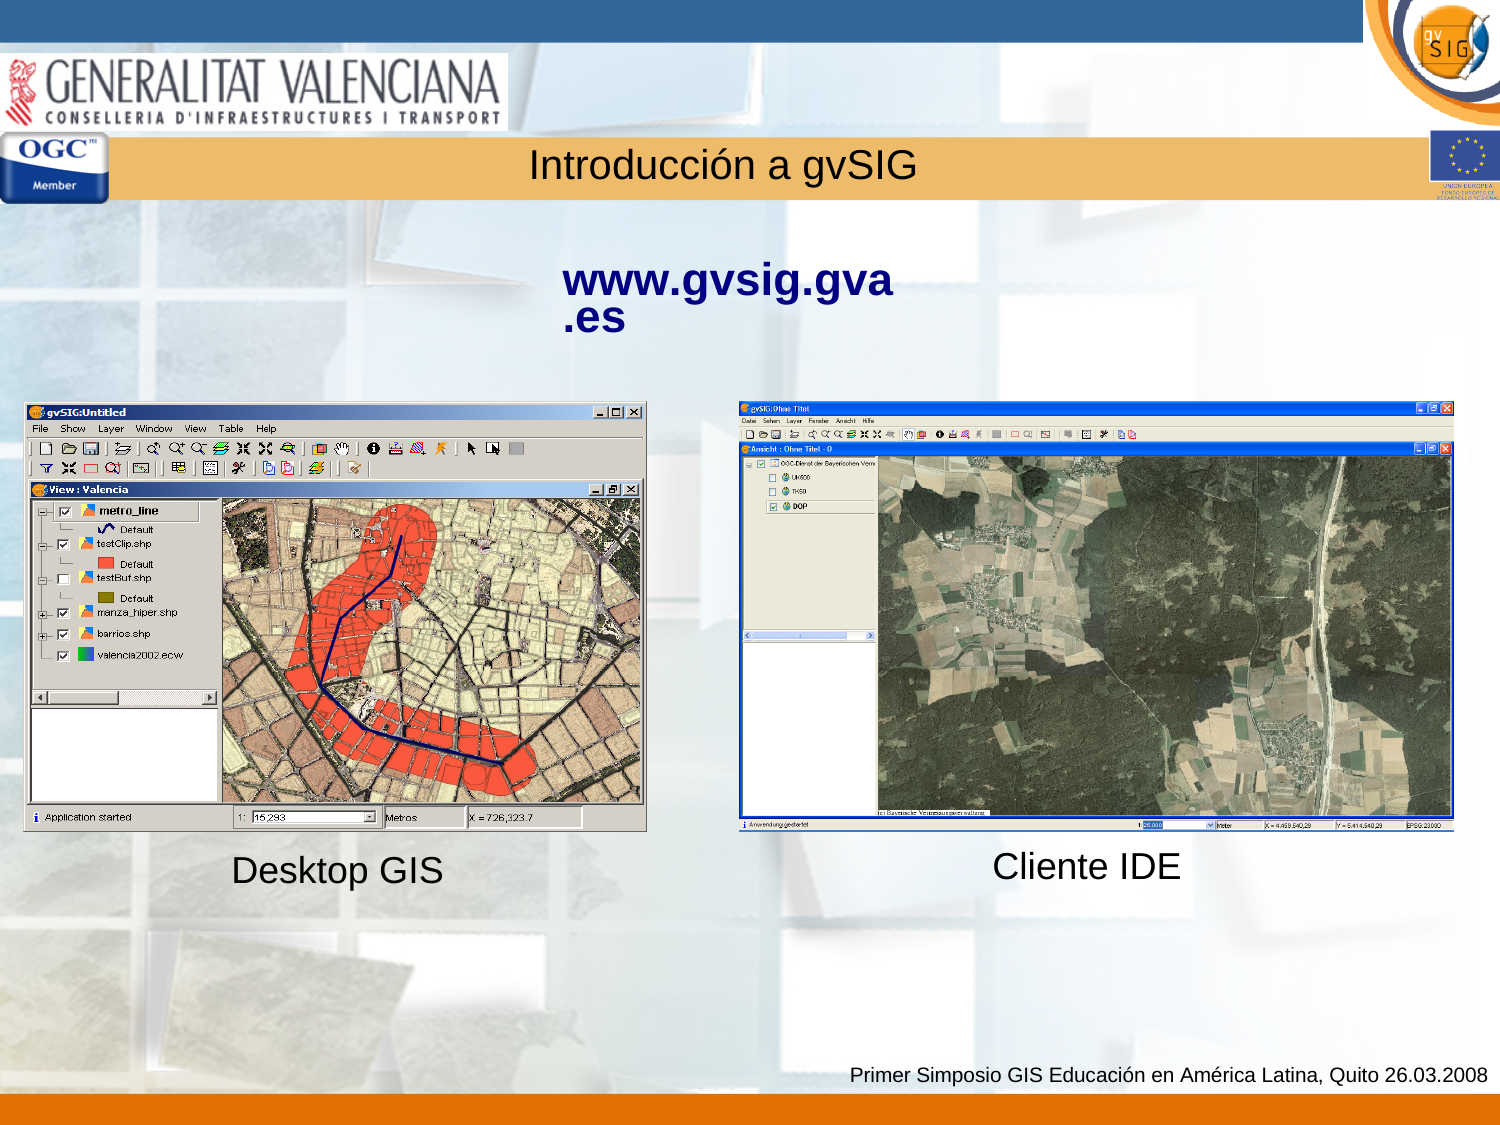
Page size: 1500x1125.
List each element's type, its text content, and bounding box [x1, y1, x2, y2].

picture [1429, 129, 1500, 200]
picture [0, 53, 508, 131]
picture [23, 401, 647, 832]
picture [739, 401, 1454, 832]
picture [0, 132, 109, 204]
text_box Introducción a gvSIG [528, 143, 957, 191]
picture [1363, 0, 1500, 127]
text_box www.gvsig.gva.es [562, 212, 903, 388]
text_box Cliente IDE [992, 847, 1230, 890]
text_box Desktop GIS [231, 851, 492, 894]
